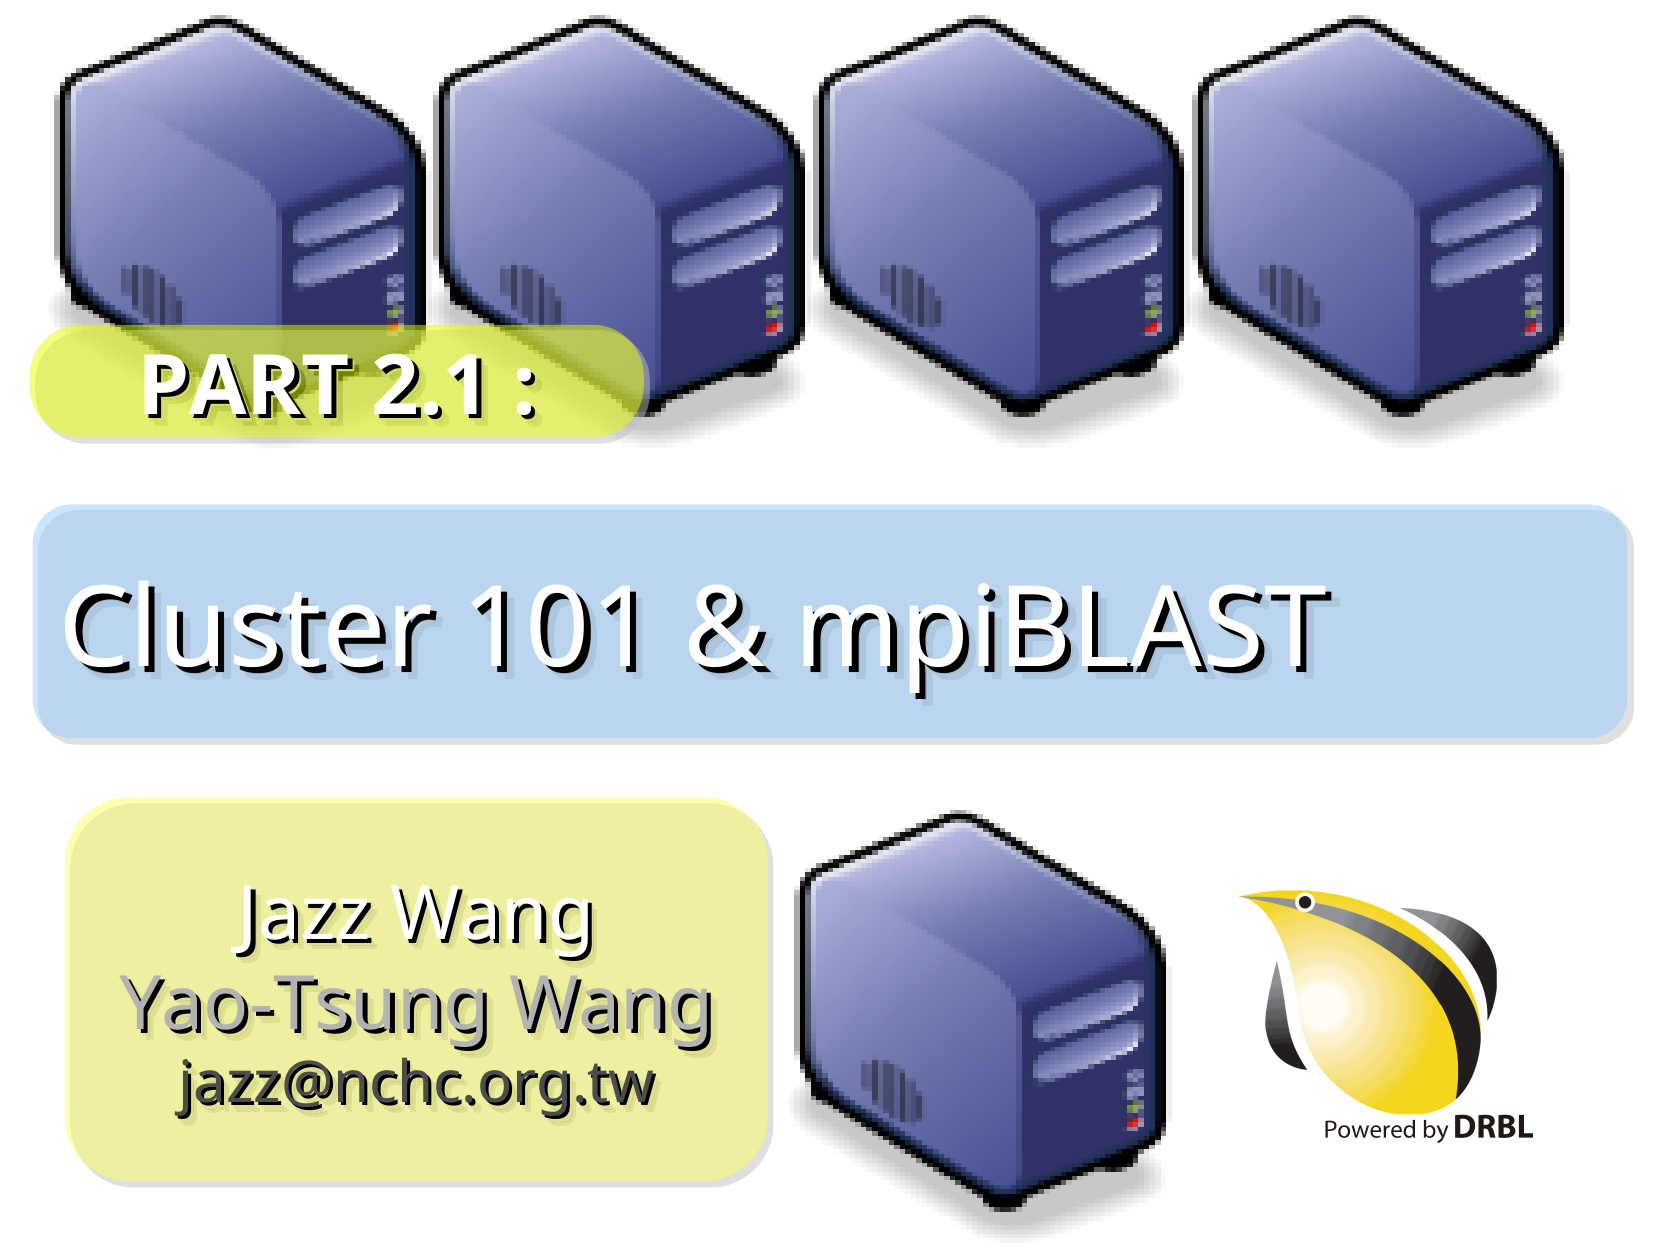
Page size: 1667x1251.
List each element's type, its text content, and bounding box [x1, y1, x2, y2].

picture [27, 2, 1609, 502]
text_box Jazz Wang Yao-Tsung Wang jazz@nchc.org.tw [64, 797, 768, 1182]
picture [767, 797, 1211, 1251]
text_box PART 2.1 : [29, 324, 644, 438]
text_box Cluster 101 & mpiBLAST [32, 504, 1628, 739]
picture [1224, 874, 1548, 1152]
